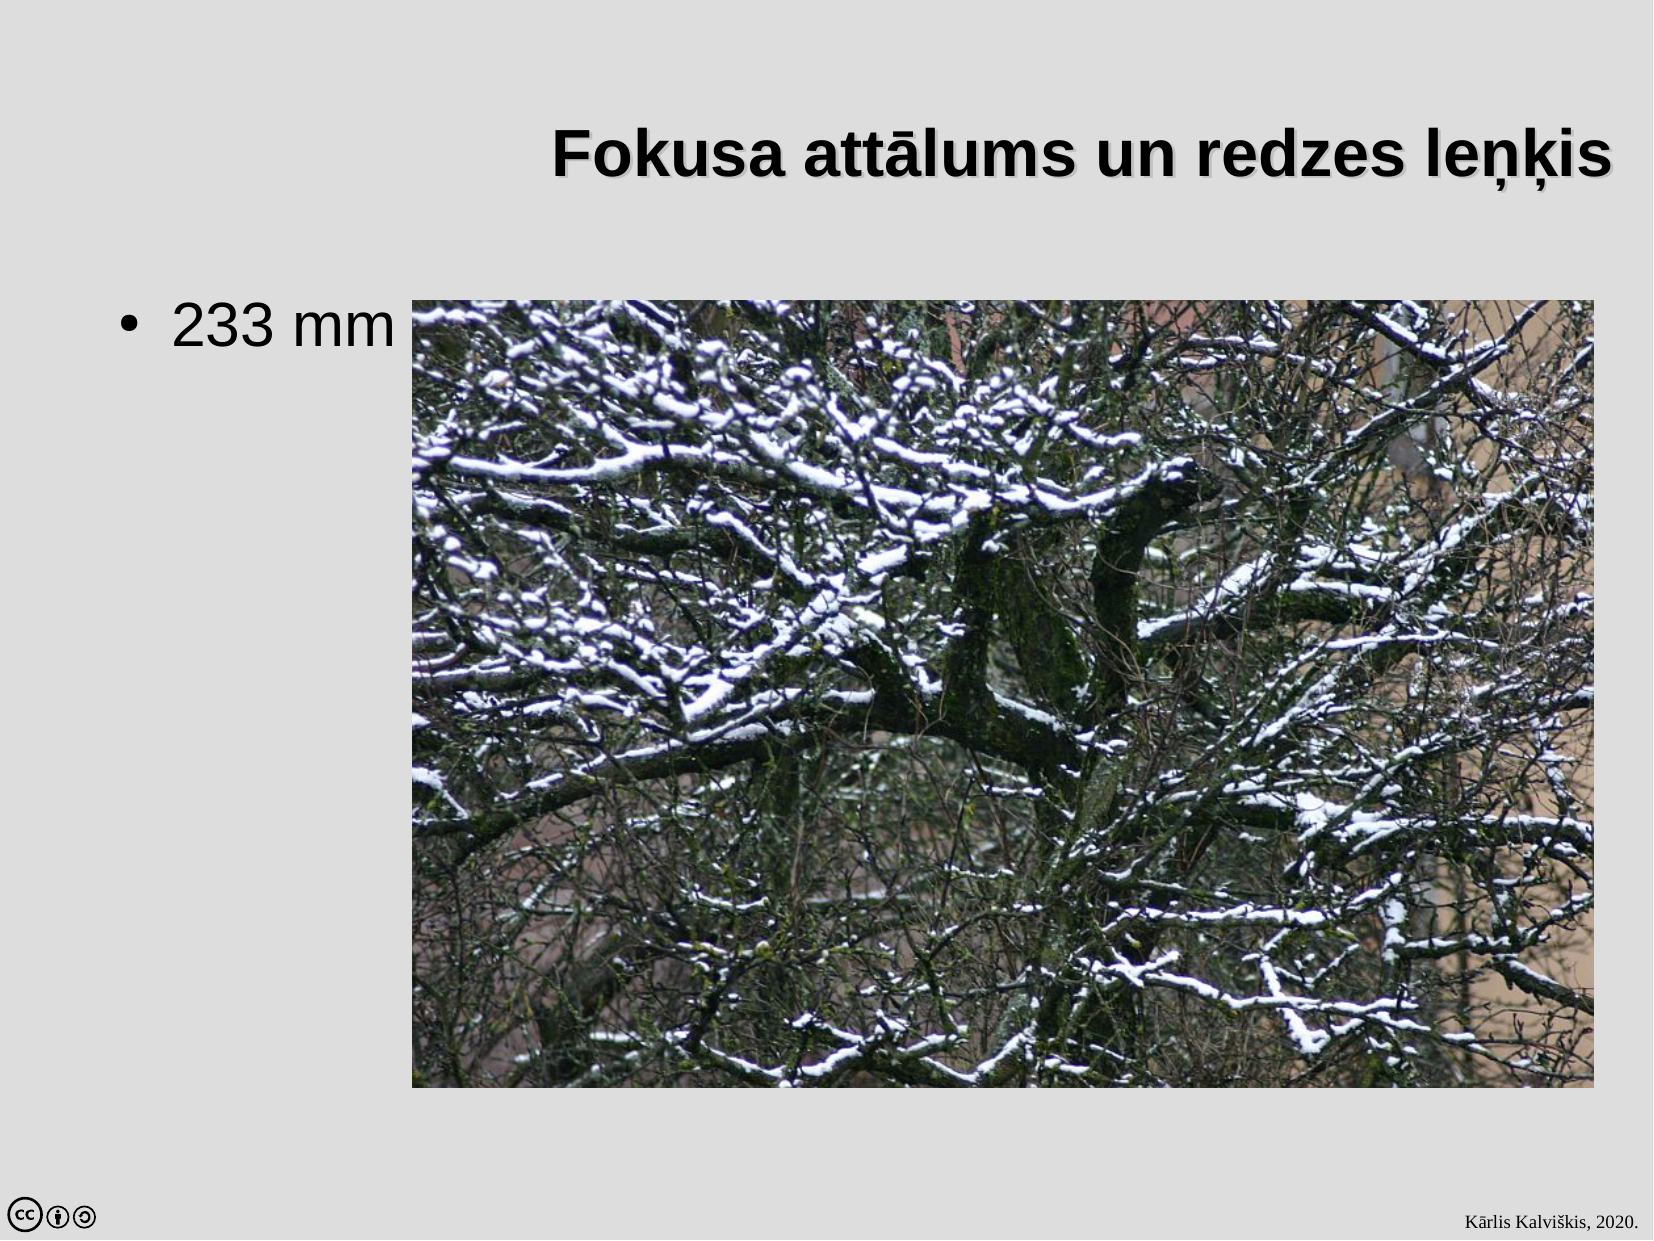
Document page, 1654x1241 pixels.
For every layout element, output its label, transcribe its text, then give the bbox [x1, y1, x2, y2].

list 233 mm [82, 290, 1571, 1094]
picture [412, 300, 1594, 1089]
title Fokusa attālums un redzes leņķis [42, 49, 1615, 257]
